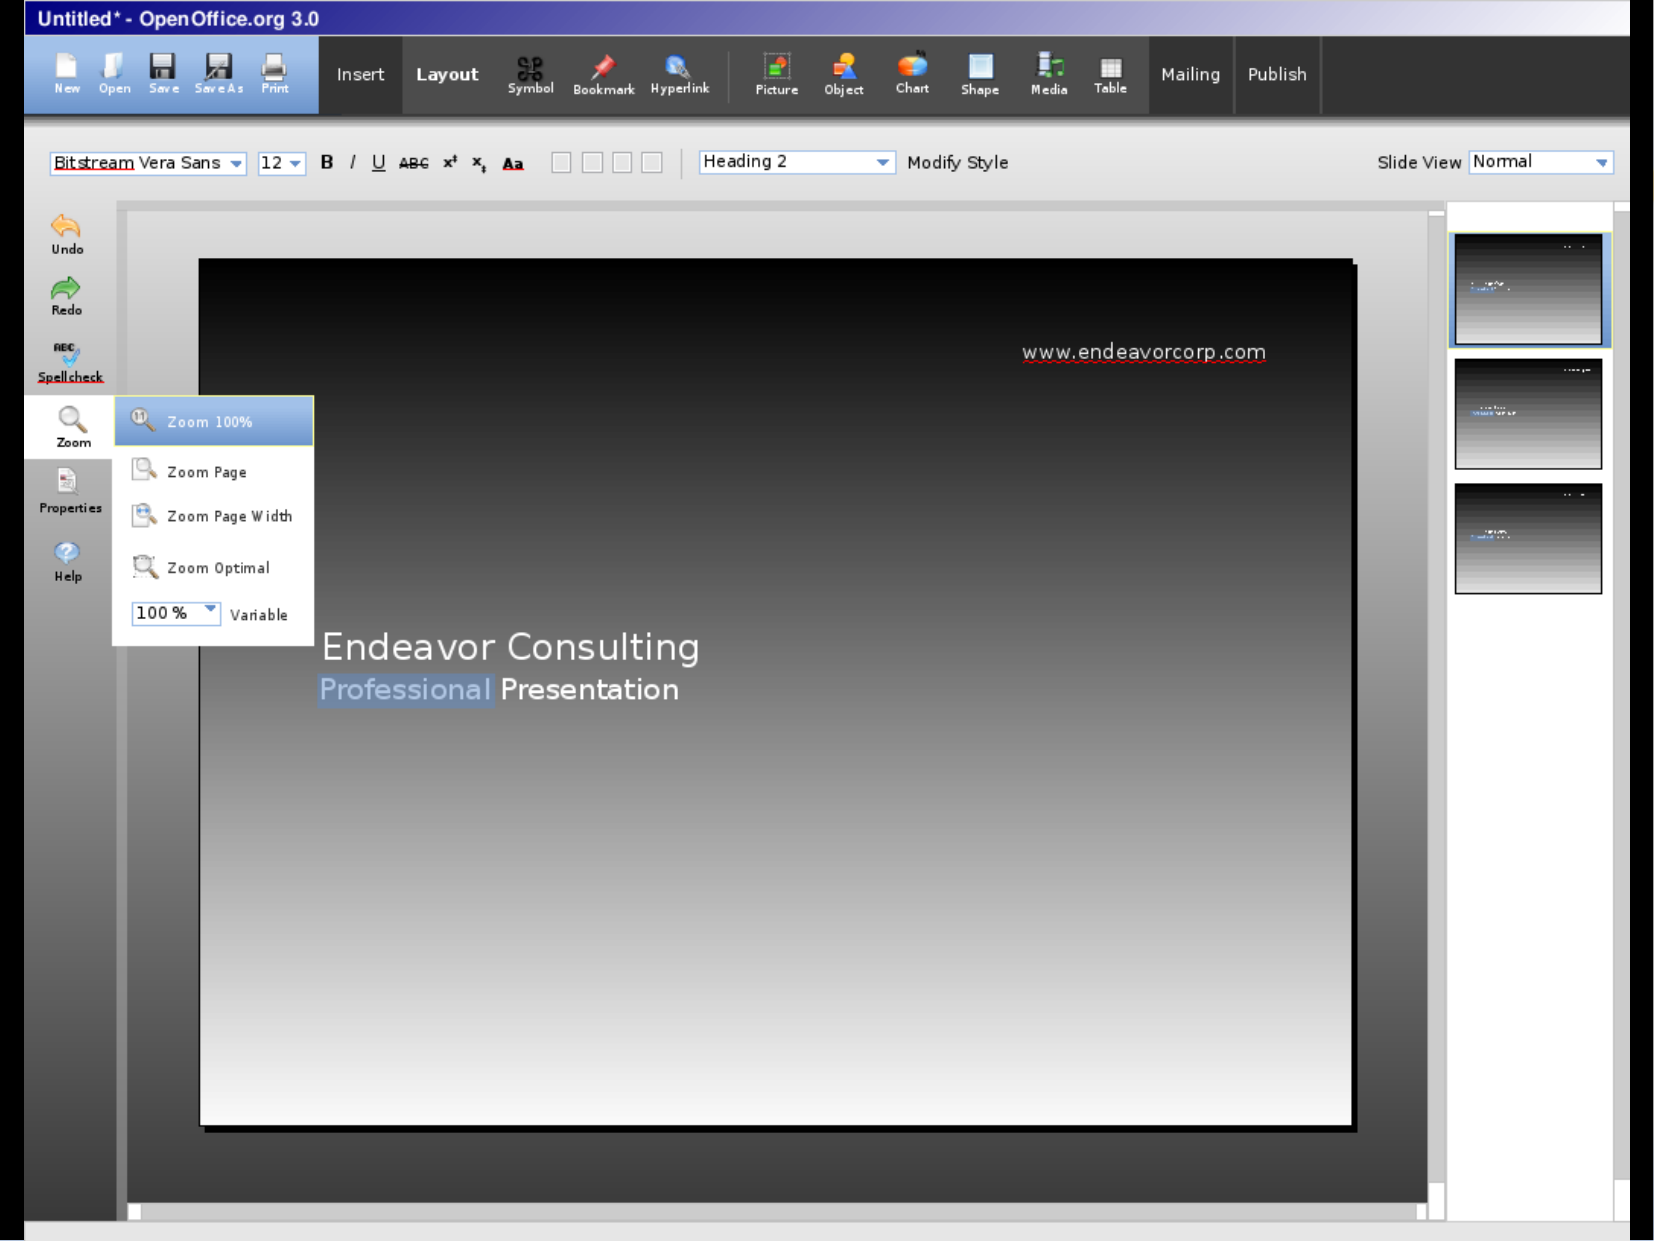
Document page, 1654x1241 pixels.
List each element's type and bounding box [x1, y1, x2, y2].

picture [24, 0, 1630, 1241]
text_box [1630, 0, 1654, 1241]
text_box [0, 0, 24, 1241]
